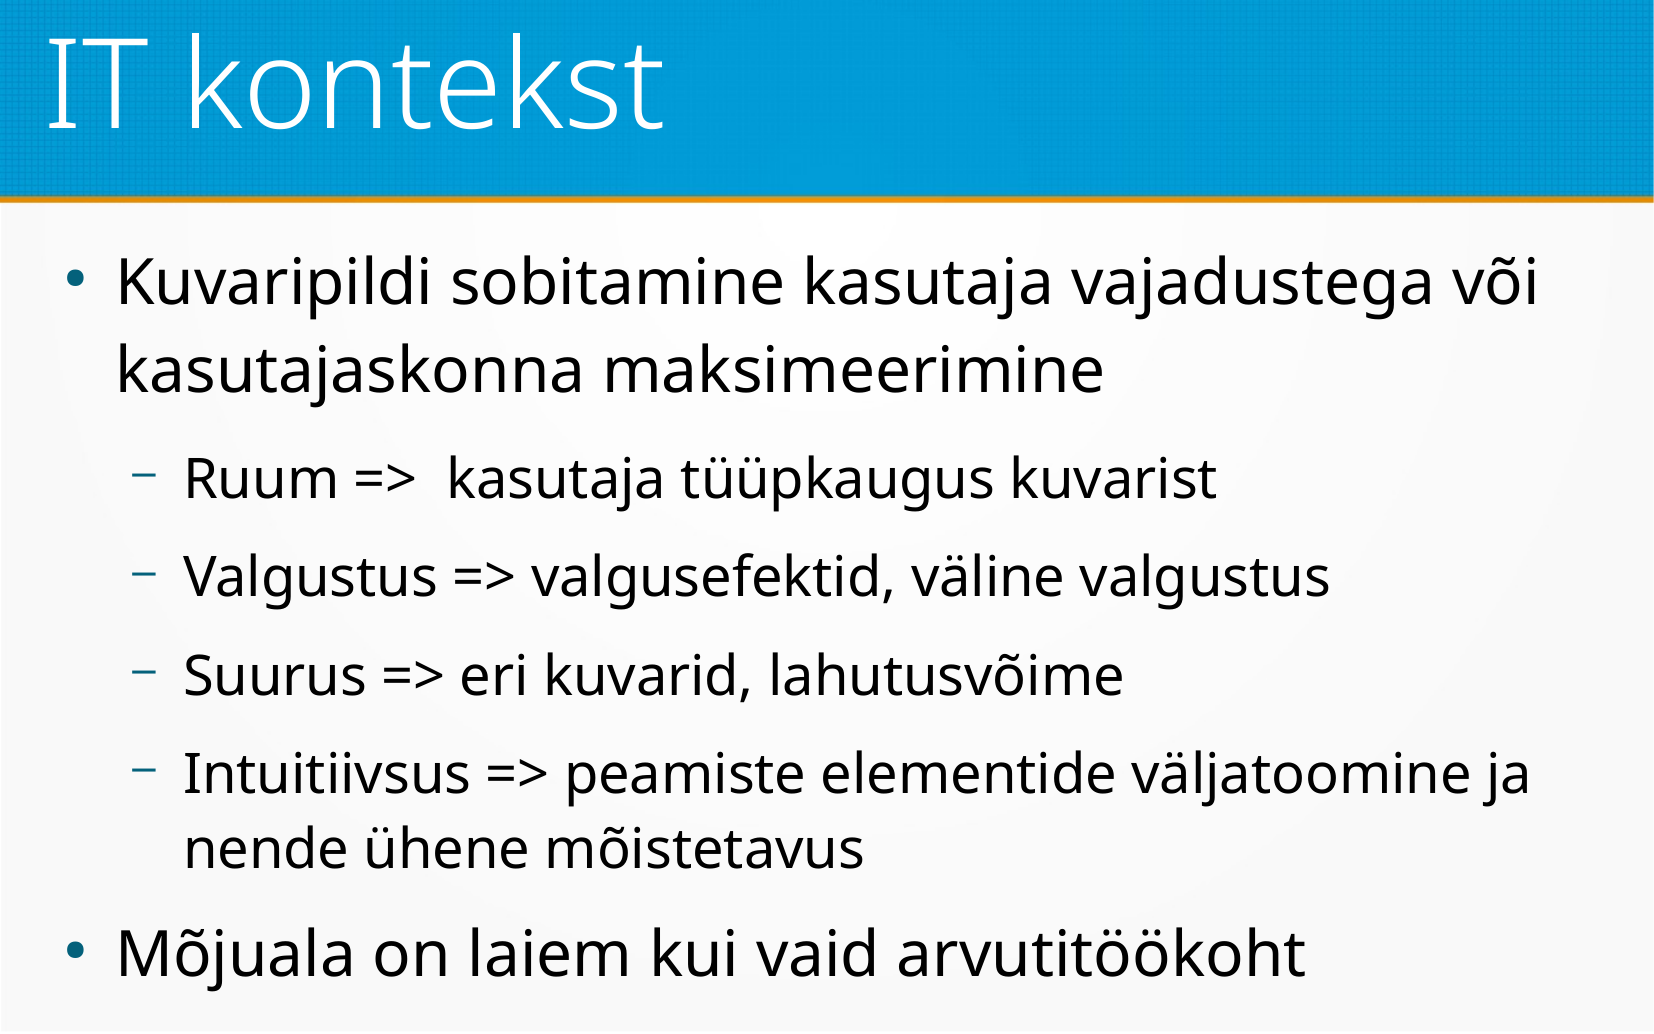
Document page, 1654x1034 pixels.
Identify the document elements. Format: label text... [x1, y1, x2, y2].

list Kuvaripildi sobitamine kasutaja vajadustega või kasutajaskonna maksimeerimine Ruum => kasutaja tüüpkaugus kuvarist Valgustus => valgusefektid, väline valgustus Suurus => eri kuvarid, lahutusvõime Intuitiivsus => peamiste elementide väljatoomine ja nende ühene mõistetavus Mõjuala on laiem kui vaid arvutitöökoht [47, 236, 1607, 1002]
title IT kontekst [43, 0, 1619, 166]
picture [0, 195, 1654, 1034]
